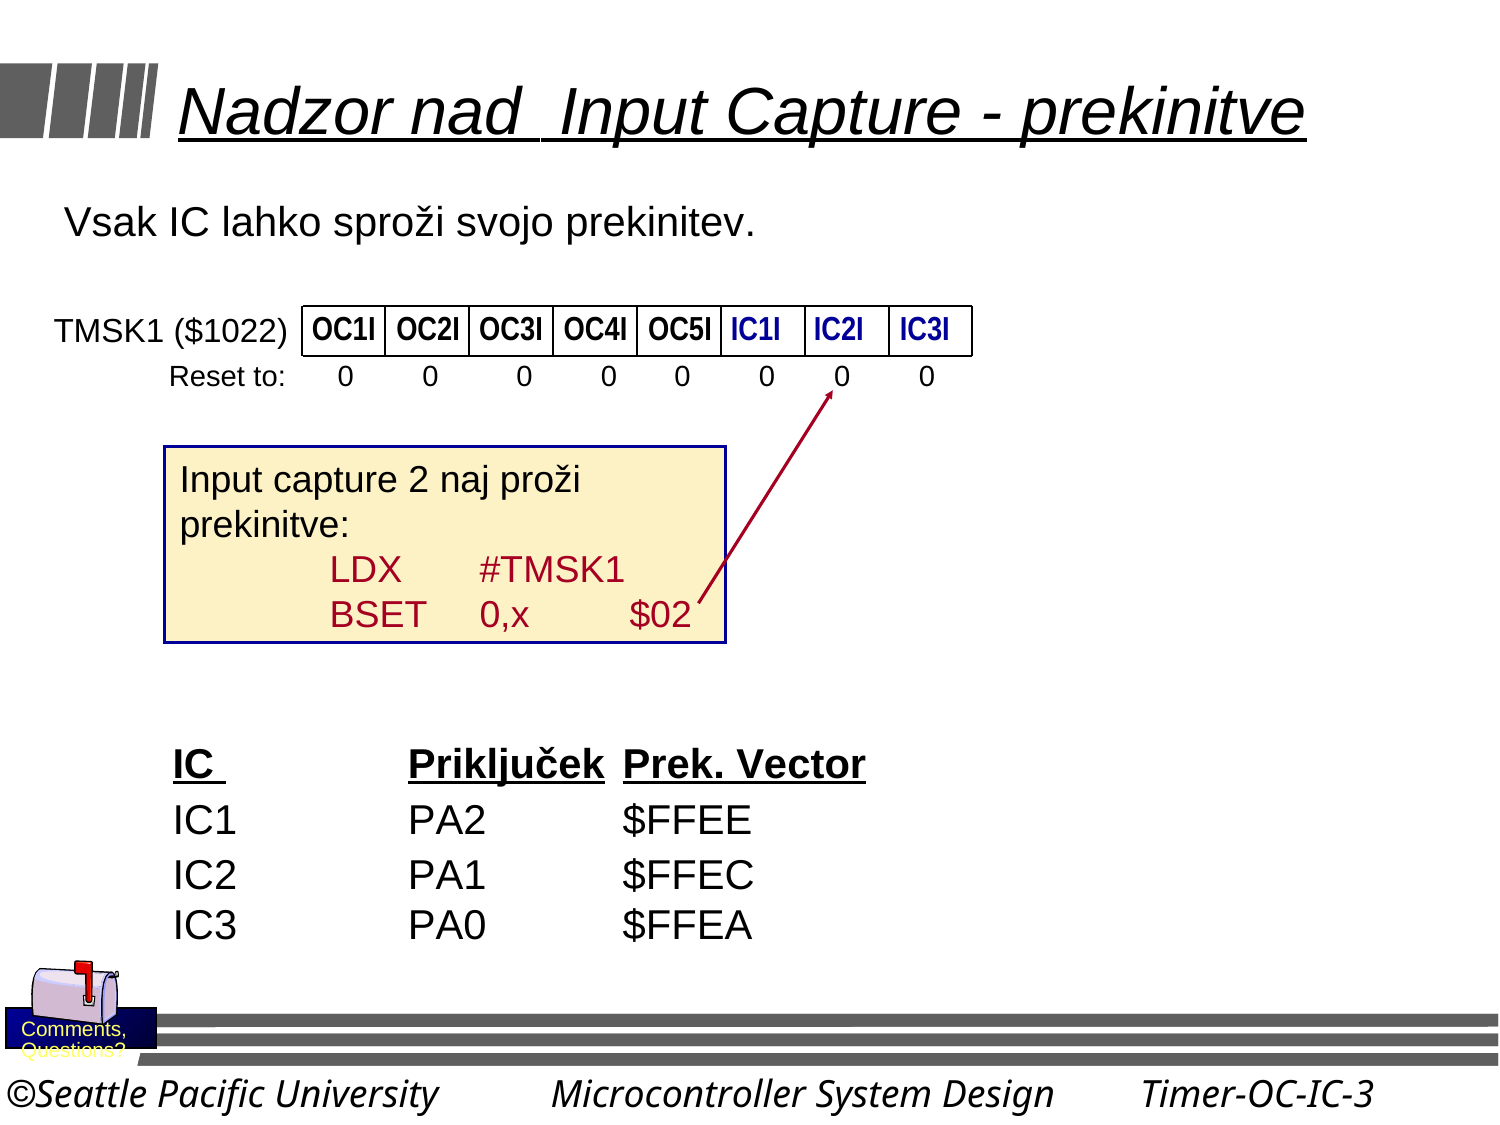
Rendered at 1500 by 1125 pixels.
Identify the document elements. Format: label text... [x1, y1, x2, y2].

title Nadzor nad Input Capture - prekinitve [162, 60, 1498, 156]
text_box IC Priključek Prek. Vector IC1 PA2 $FFEE IC2 PA1 $FFEC IC3 PA0 $FFEA [157, 729, 966, 956]
text_box Input capture 2 naj proži prekinitve: LDX #TMSK1 BSET 0,x $02 [164, 446, 726, 643]
text_box TMSK1 ($1022) [38, 302, 297, 358]
text_box IC2I [798, 299, 879, 356]
text_box Vsak IC lahko sproži svojo prekinitev. [49, 187, 772, 253]
text_box IC3I [885, 299, 965, 356]
text_box OC1I [297, 299, 381, 356]
text_box OC3I [464, 299, 548, 356]
text_box OC2I [381, 299, 464, 356]
text_box IC1I [716, 299, 796, 356]
text_box OC4I [548, 299, 633, 356]
text_box OC5I [633, 299, 716, 356]
text_box Reset to: 0 0 0 0 0 0 0 0 [154, 349, 951, 400]
